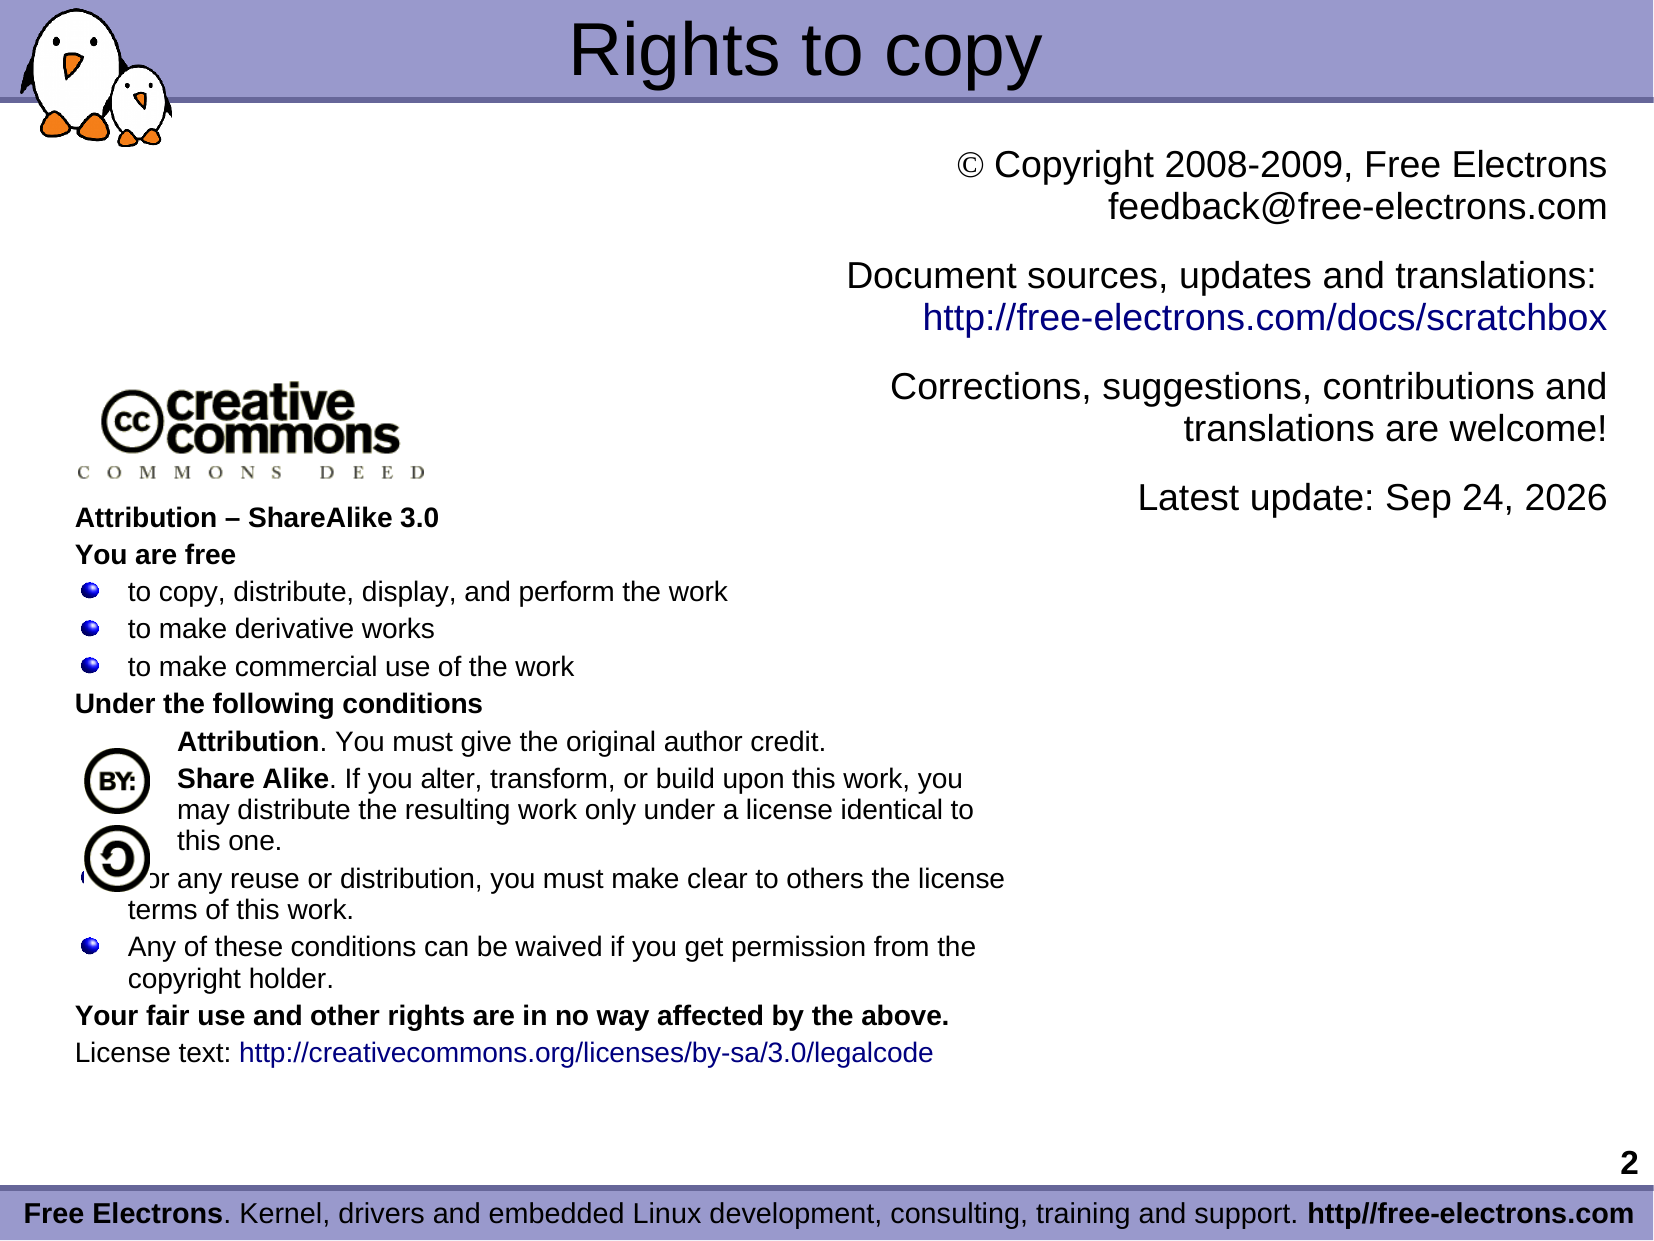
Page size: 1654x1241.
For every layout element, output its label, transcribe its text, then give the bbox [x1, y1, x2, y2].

picture [84, 825, 150, 892]
picture [20, 8, 172, 147]
list Attribution – ShareAlike 3.0 You are free to copy, distribute, display, and perform the work to make derivative works to make commercial use of the work Under the following conditions Attribution. You must give the original author credit. Share Alike. If you alter, transform, or build upon this work, you may distribute the resulting work only under a license identical to this one. For any reuse or distribution, you must make clear to others the license terms of this work. Any of these conditions can be waived if you get permission from the copyright holder. Your fair use and other rights are in no way affected by the above. License text: http://creativecommons.org/licenses/by-sa/3.0/legalcode [56, 501, 1016, 1141]
picture [78, 381, 424, 480]
picture [84, 748, 150, 815]
list © Copyright 2008-2009, Free Electrons feedback@free-electrons.com Document sources, updates and translations: http://free-electrons.com/docs/scratchbox Corrections, suggestions, contributions and translations are welcome! Latest update: Sep 15, 2009 [762, 143, 1608, 567]
title Rights to copy [60, 0, 1551, 100]
